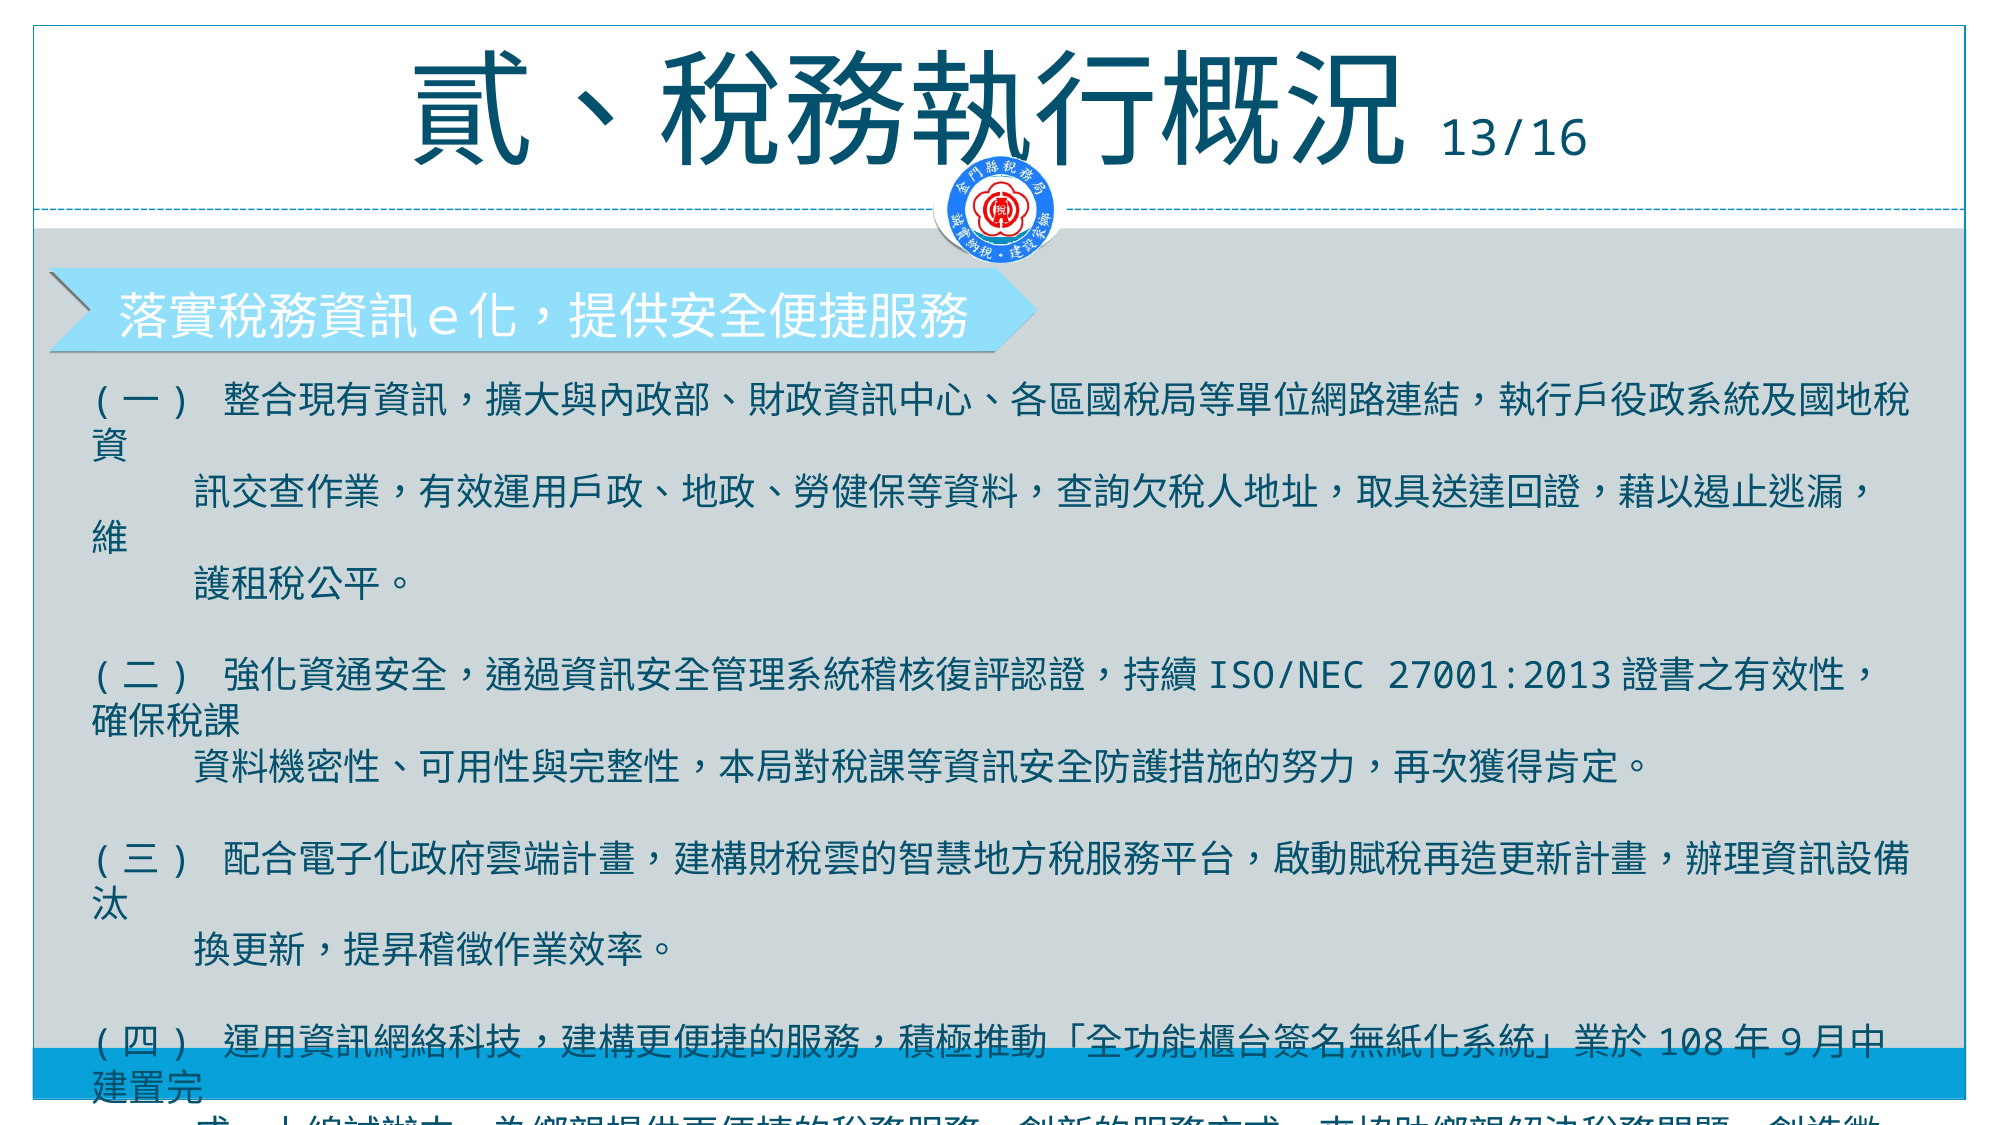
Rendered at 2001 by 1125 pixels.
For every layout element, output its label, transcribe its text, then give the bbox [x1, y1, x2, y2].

text_box [49, 267, 1038, 352]
picture [947, 156, 1054, 263]
text_box 貳、稅務執行概況13/16 [976, 83, 1011, 156]
text_box 落實稅務資訊ｅ化，提供安全便捷服務 [99, 285, 984, 352]
text_box (一) 整合現有資訊，擴大與內政部、財政資訊中心、各區國稅局等單位網路連結，執行戶役政系統及國地稅資 訊交查作業，有效運用戶政、地政、勞健保等資料，查詢欠稅人地址，取具送達回證，藉以遏止逃漏，維 護租稅公平。 (二) 強化資通安全，通過資訊安全管理系統稽核復評認證，持續ISO/NEC 27001:2013證書之有效性，確保稅課 資料機密性、可用性與完整性，本局對稅課等資訊安全防護措施的努力，再次獲得肯定。 (三) 配合電子化政府雲端計畫，建構財稅雲的智慧地方稅服務平台，啟動賦稅再造更新計畫，辦理資訊設備汰 換更新，提昇稽徵作業效率。 (四) 運用資訊網絡科技，建構更便捷的服務，積極推動「全功能櫃台簽名無紙化系統」業於108年9月中建置完 成，上線試辦中，為鄉親提供更便捷的稅務服務，創新的服務方式，來協助鄉親解決稅務問題，創造徵納 和諧、雙贏的租稅環境。 [76, 368, 1933, 1125]
text_box 貳、稅務執行概況13/16 [0, 22, 2000, 188]
